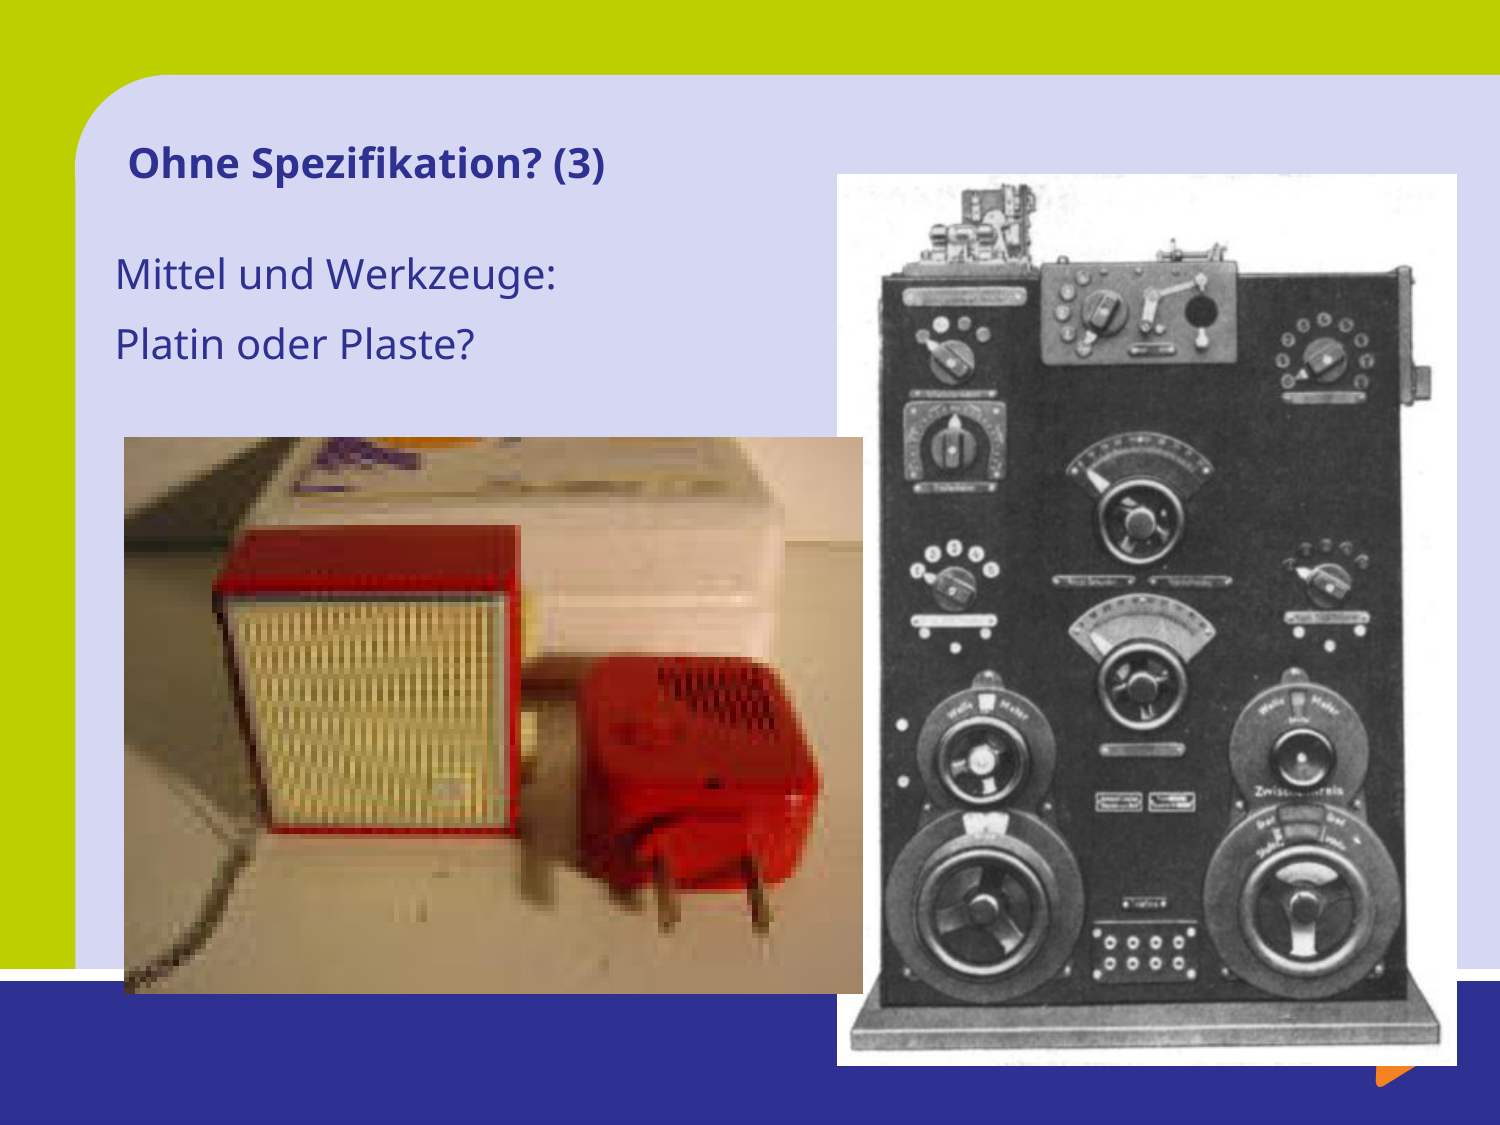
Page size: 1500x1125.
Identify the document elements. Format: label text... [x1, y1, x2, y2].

picture [0, 174, 1500, 1125]
list Mittel und Werkzeuge: Platin oder Plaste? [99, 237, 713, 1025]
title Ohne Spezifikation? (3) [112, 112, 1388, 213]
